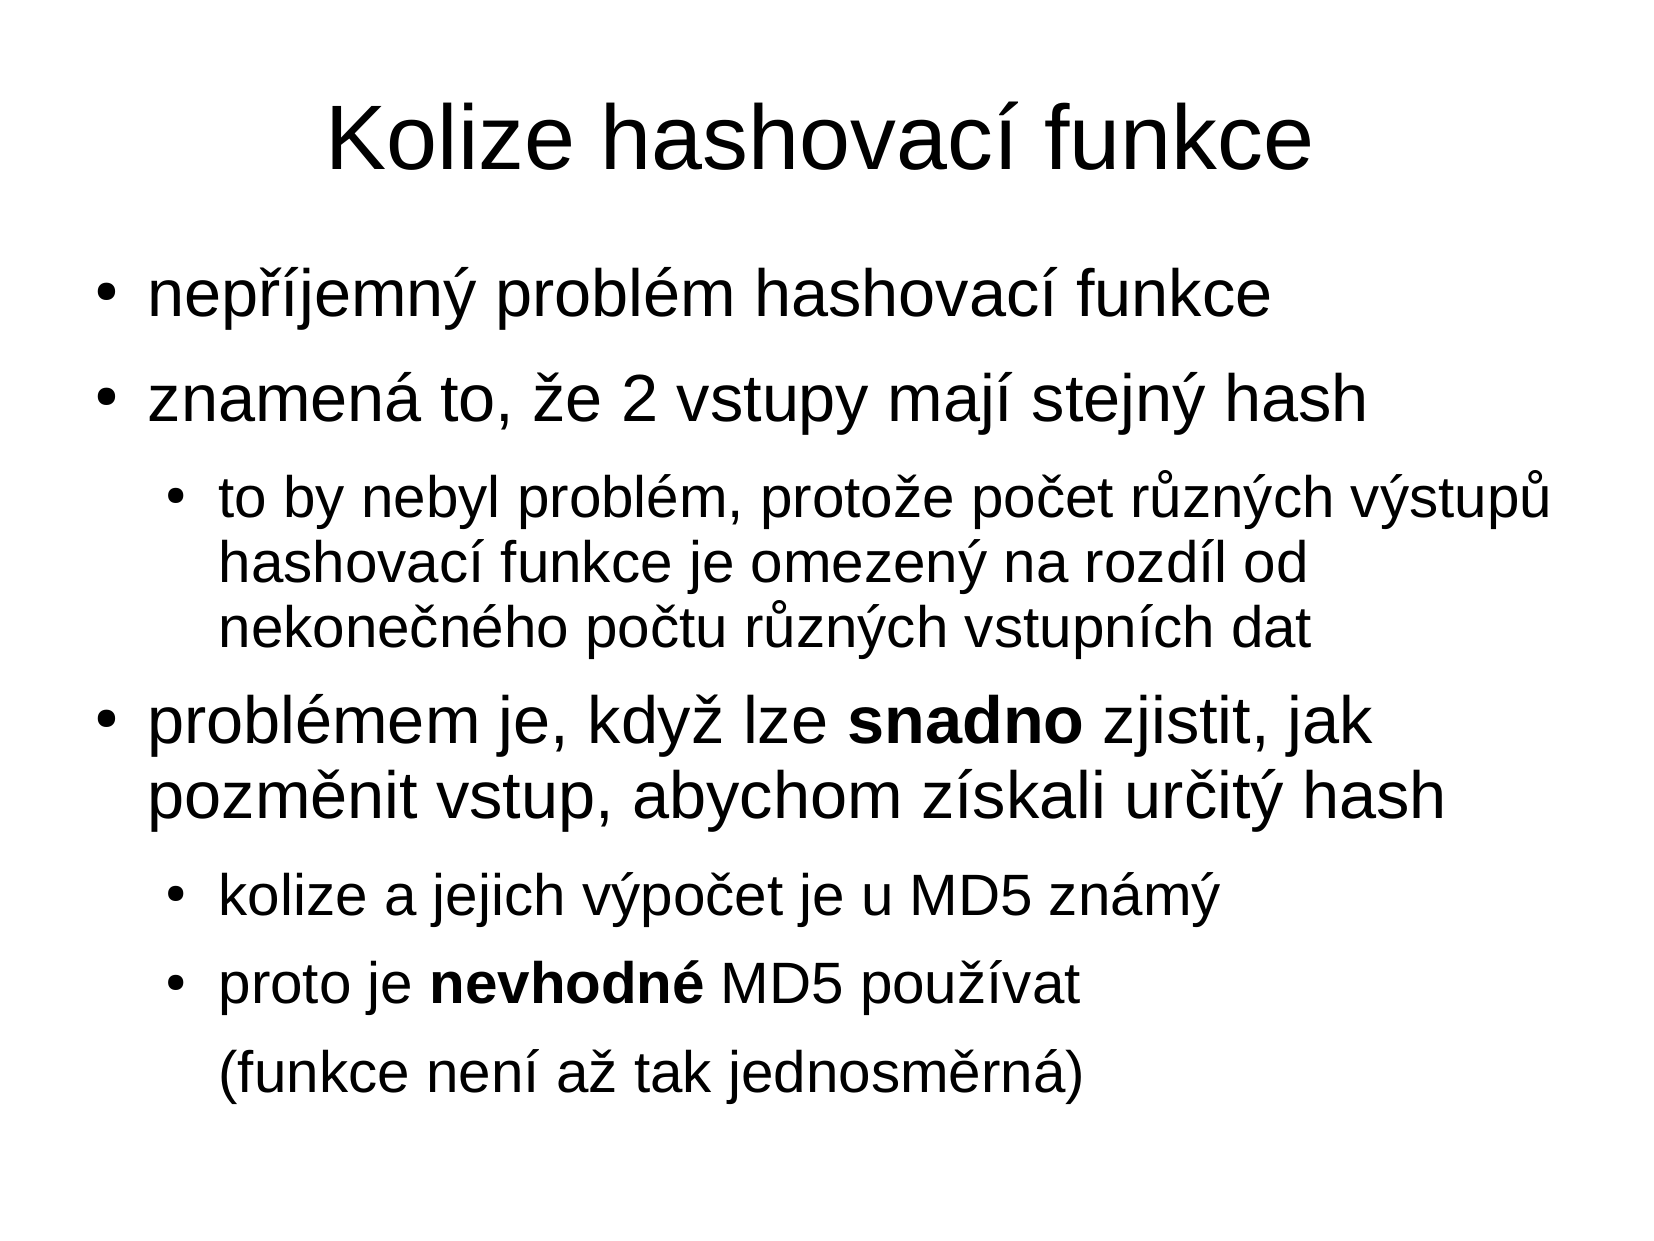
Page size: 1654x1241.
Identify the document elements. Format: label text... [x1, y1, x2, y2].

list nepříjemný problém hashovací funkce znamená to, že 2 vstupy mají stejný hash to by nebyl problém, protože počet různých výstupů hashovací funkce je omezený na rozdíl od nekonečného počtu různých vstupních dat problémem je, když lze snadno zjistit, jak pozměnit vstup, abychom získali určitý hash kolize a jejich výpočet je u MD5 známý proto je nevhodné MD5 používat (funkce není až tak jednosměrná) [76, 256, 1565, 1105]
title Kolize hashovací funkce [76, 41, 1565, 234]
